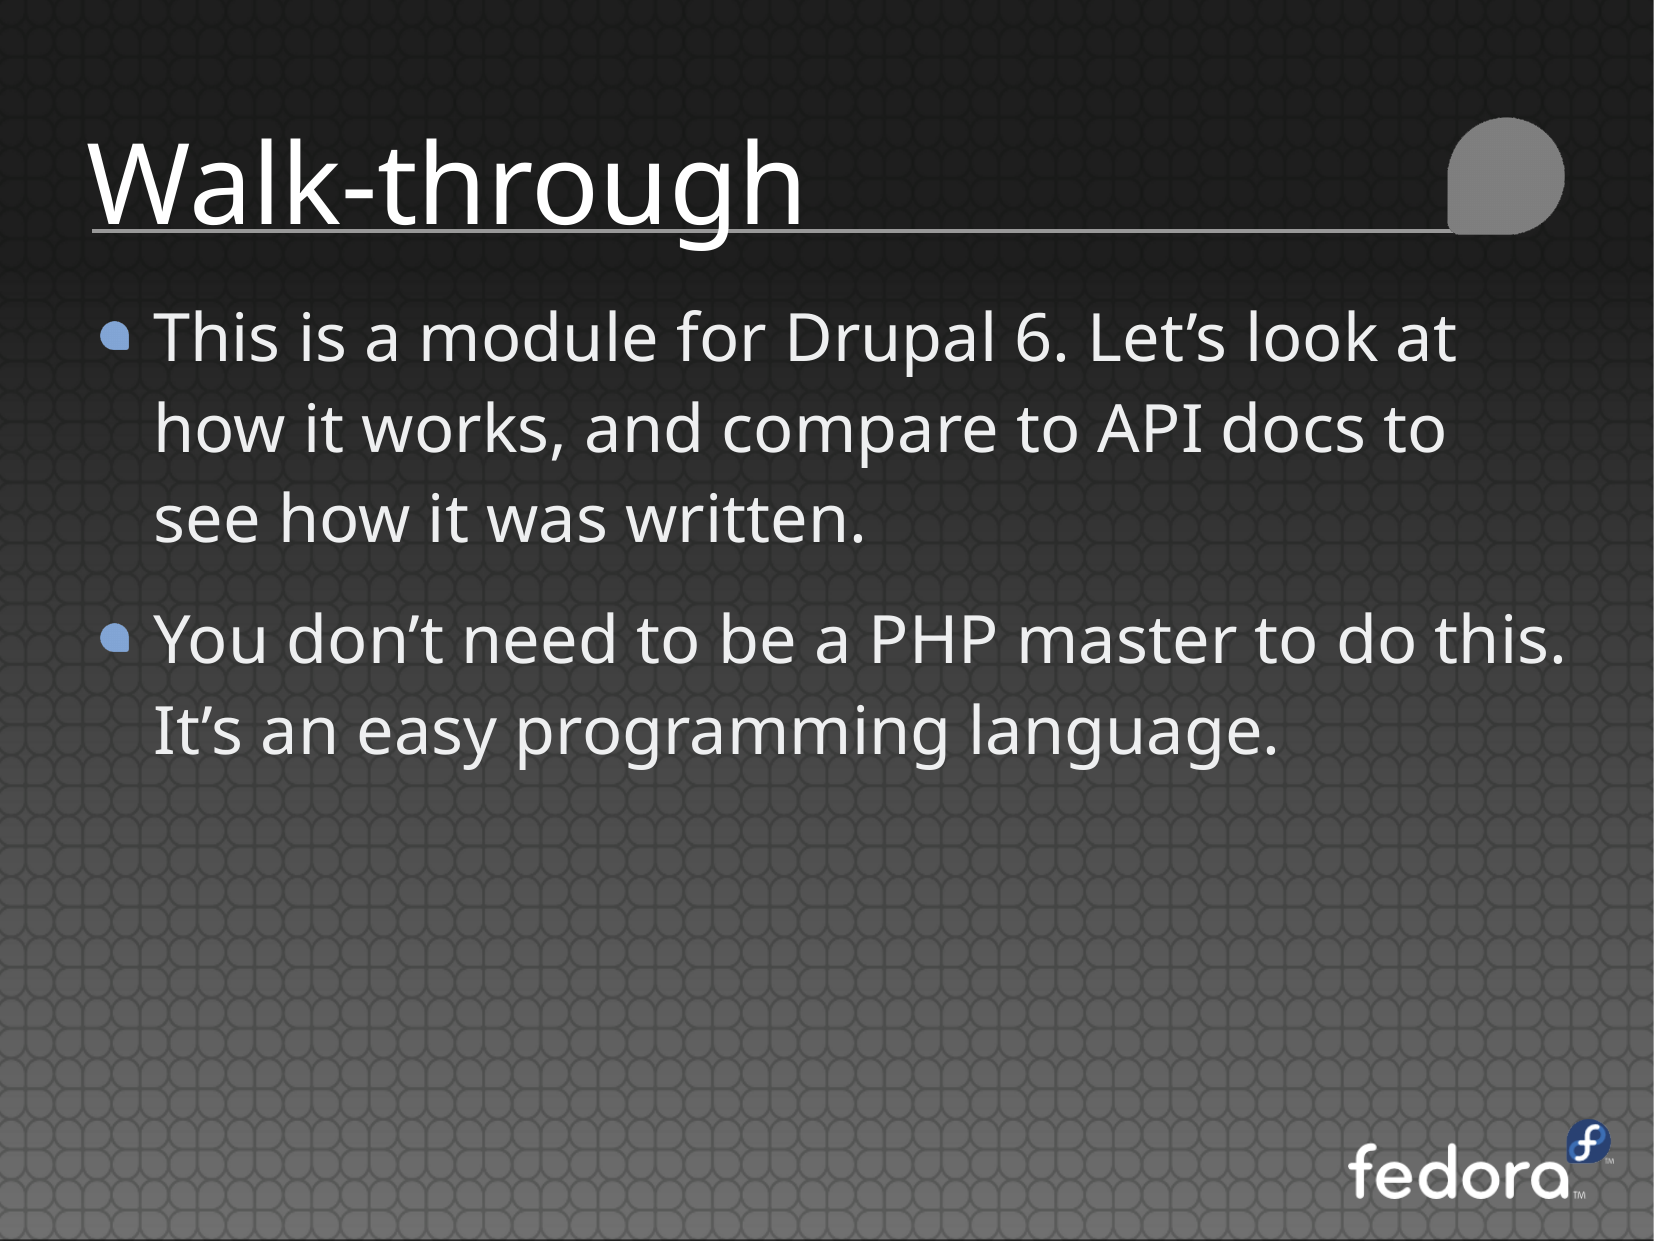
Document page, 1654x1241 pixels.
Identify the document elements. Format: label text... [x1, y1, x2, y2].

picture [0, 0, 1654, 1241]
list This is a module for Drupal 6. Let’s look at how it works, and compare to API docs to see how it was written. You don’t need to be a PHP master to do this. It’s an easy programming language. [82, 290, 1571, 1109]
title Walk-through [86, 112, 1576, 249]
